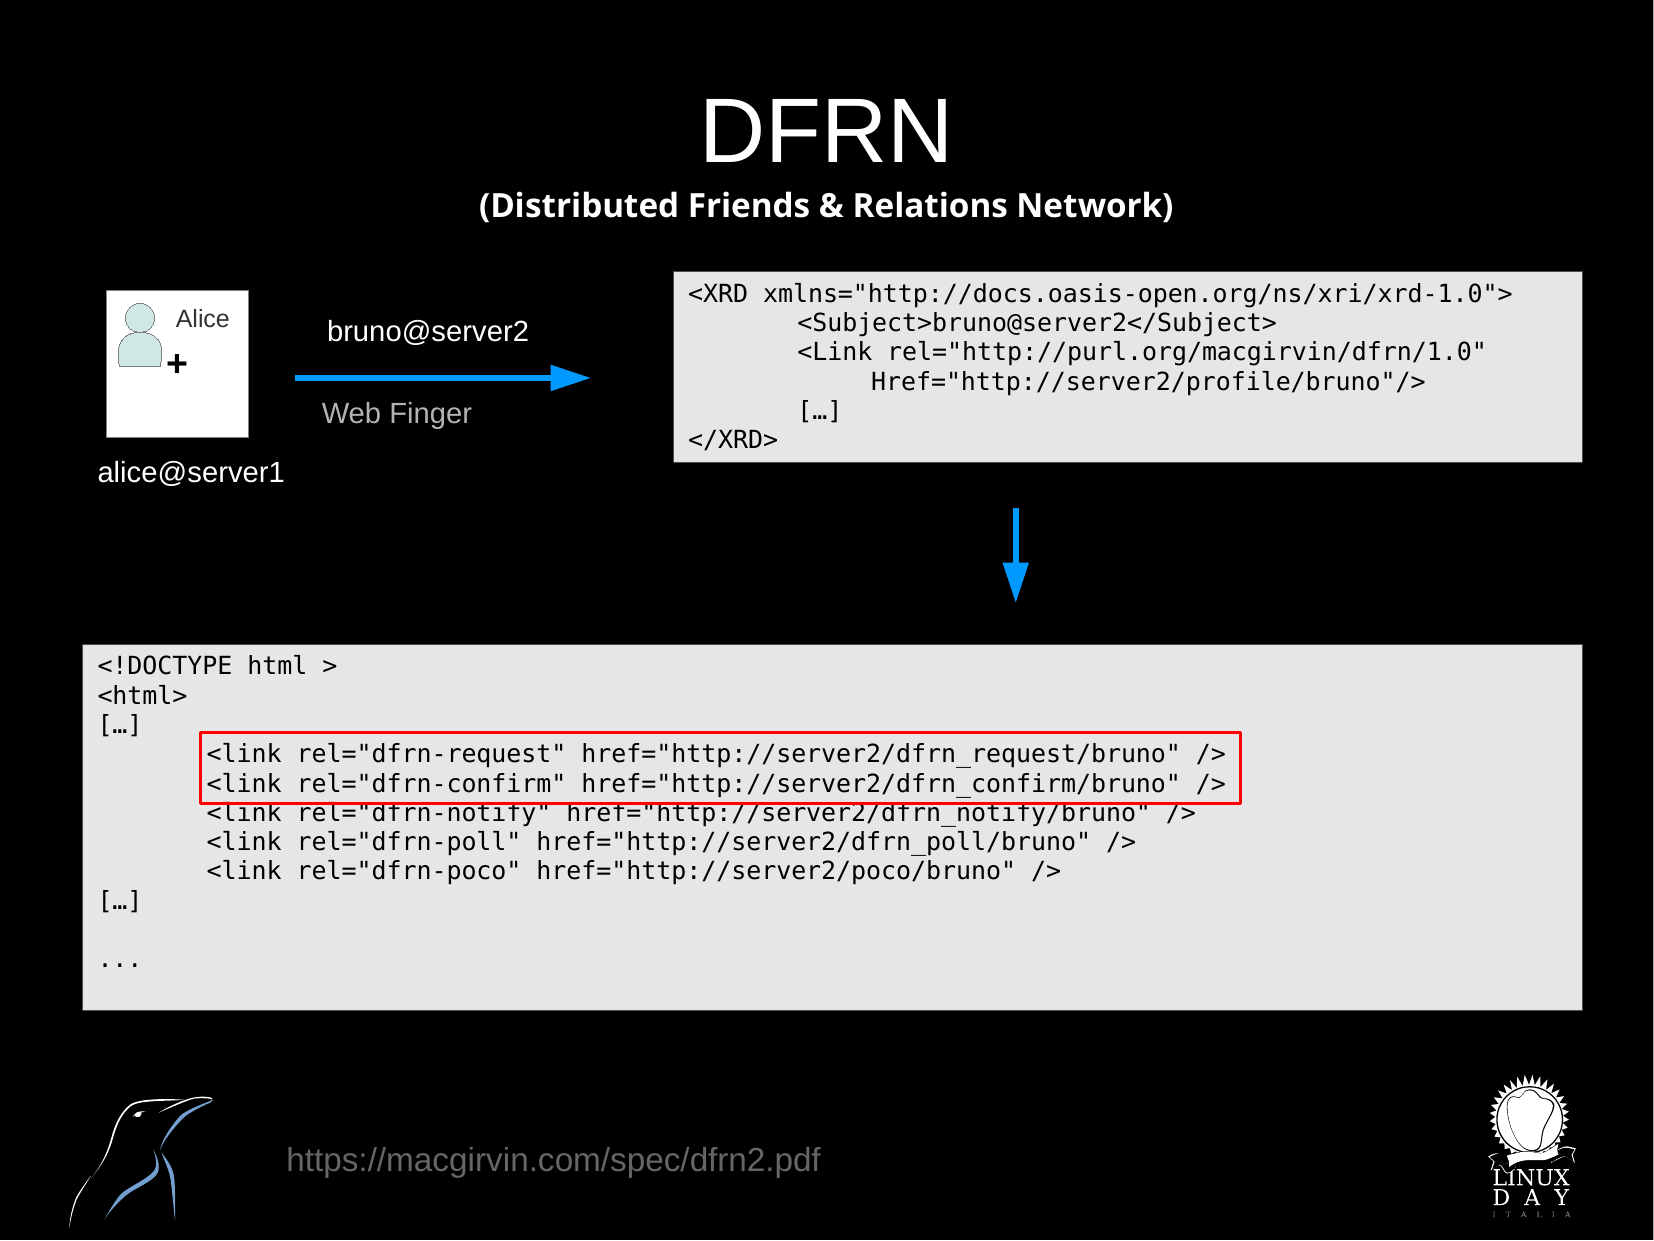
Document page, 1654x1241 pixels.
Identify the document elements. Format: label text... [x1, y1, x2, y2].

text_box https://macgirvin.com/spec/dfrn2.pdf [271, 1133, 1441, 1186]
text_box <!DOCTYPE html > <html> […] <link rel="dfrn-request" href="http://server2/dfrn_request/bruno" /> <link rel="dfrn-confirm" href="http://server2/dfrn_confirm/bruno" /> <link rel="dfrn-notify" href="http://server2/dfrn_notify/bruno" /> <link rel="dfrn-poll" href="http://server2/dfrn_poll/bruno" /> <link rel="dfrn-poco" href="http://server2/poco/bruno" /> […] ... [82, 644, 1583, 1011]
text_box alice@server1 [82, 448, 371, 497]
list [82, 290, 1571, 644]
text_box + [106, 290, 249, 438]
title DFRN (Distributed Friends & Relations Network) [82, 49, 1571, 257]
text_box [118, 303, 162, 367]
text_box Alice [160, 297, 245, 341]
text_box <XRD xmlns="http://docs.oasis-open.org/ns/xri/xrd-1.0"> <Subject>bruno@server2</Subject> <Link rel="http://purl.org/macgirvin/dfrn/1.0" Href="http://server2/profile/bruno"/> […] </XRD> [673, 271, 1583, 463]
text_box bruno@server2 [312, 307, 615, 355]
text_box Web Finger [307, 389, 559, 438]
